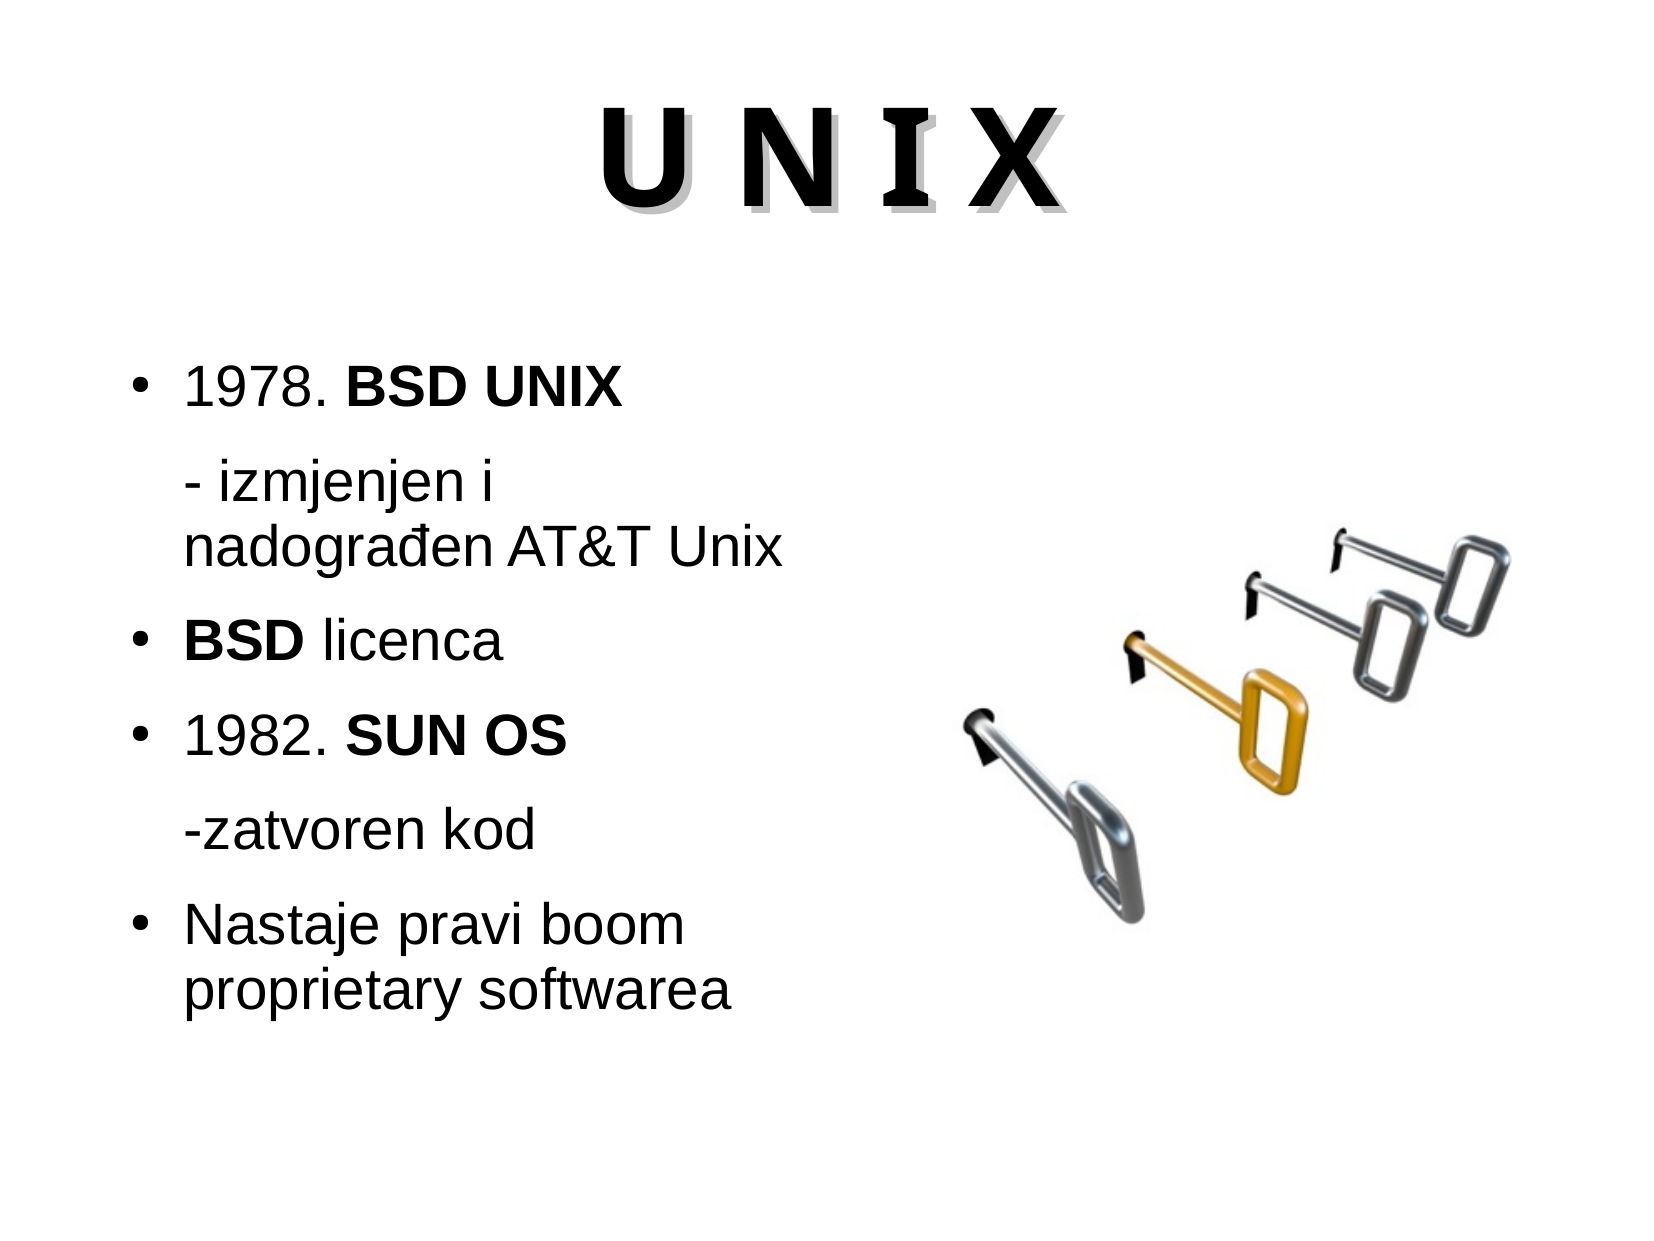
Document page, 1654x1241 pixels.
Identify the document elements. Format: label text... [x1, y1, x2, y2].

picture [845, 427, 1572, 972]
title U N I X [82, 49, 1571, 257]
list 1978. BSD UNIX - izmjenjen i nadograđen AT&T Unix BSD licenca 1982. SUN OS -zatvoren kod Nastaje pravi boom proprietary softwarea [112, 249, 822, 1126]
